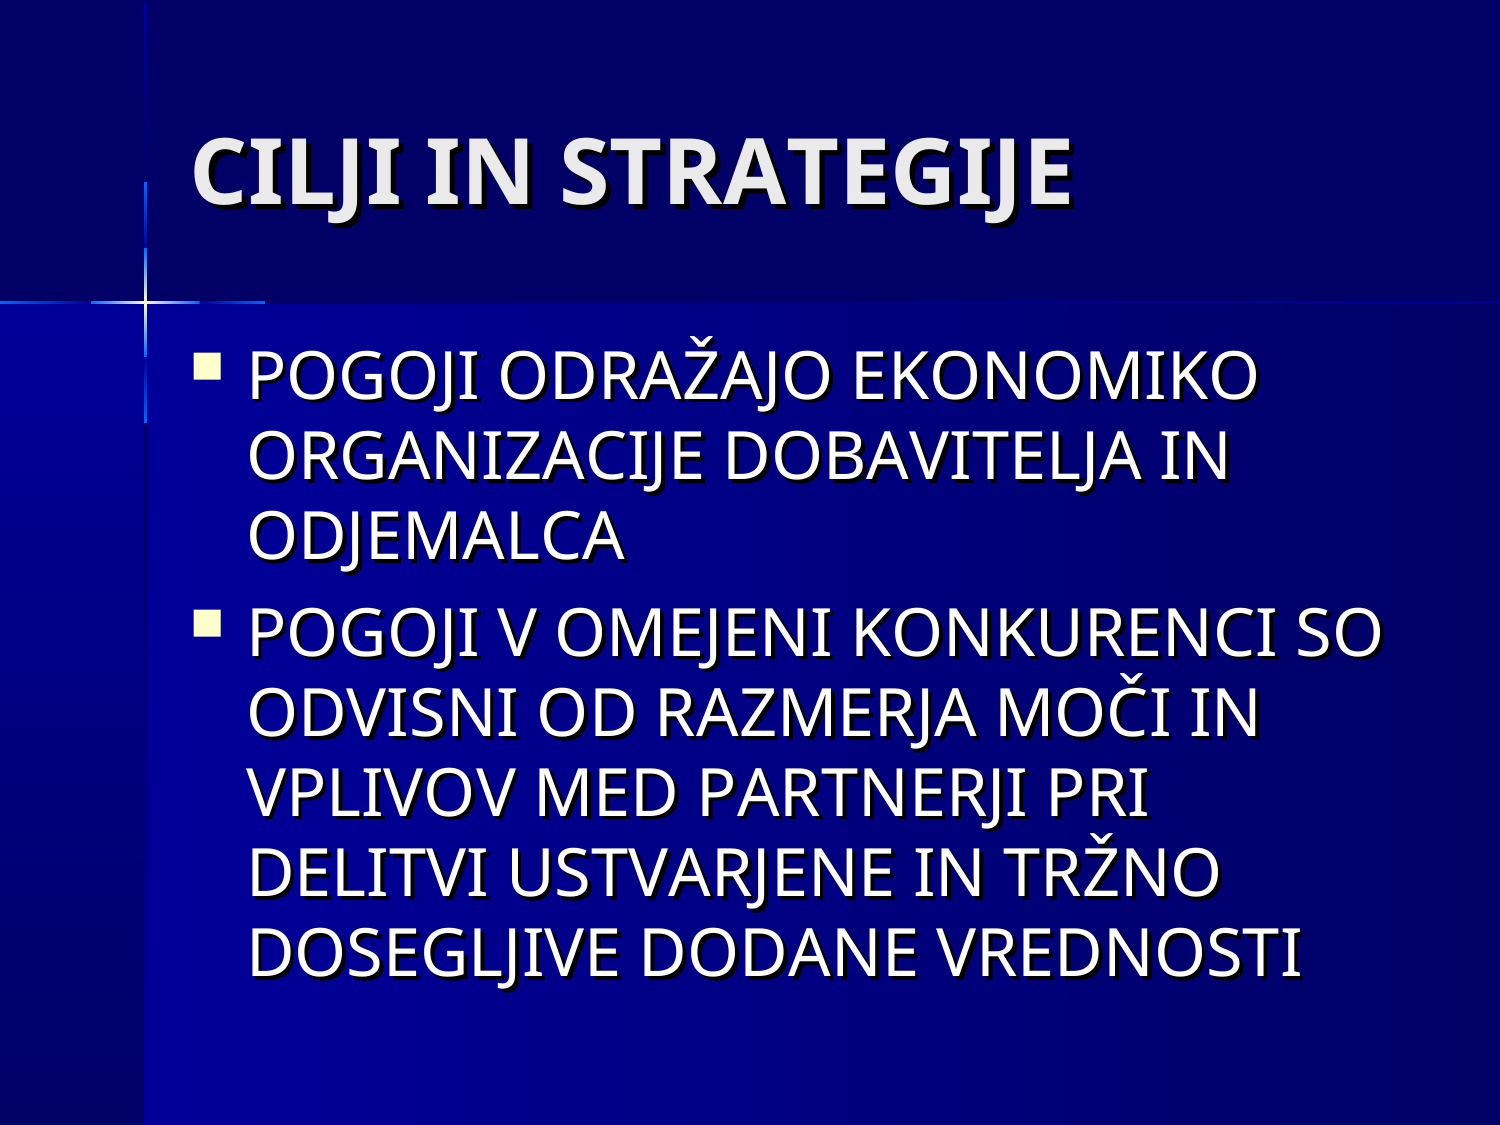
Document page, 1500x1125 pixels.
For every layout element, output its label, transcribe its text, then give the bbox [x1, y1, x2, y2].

list POGOJI ODRAŽAJO EKONOMIKO ORGANIZACIJE DOBAVITELJA IN ODJEMALCA POGOJI V OMEJENI KONKURENCI SO ODVISNI OD RAZMERJA MOČI IN VPLIVOV MED PARTNERJI PRI DELITVI USTVARJENE IN TRŽNO DOSEGLJIVE DODANE VREDNOSTI [174, 324, 1413, 1001]
title CILJI IN STRATEGIJE [174, 49, 1413, 285]
